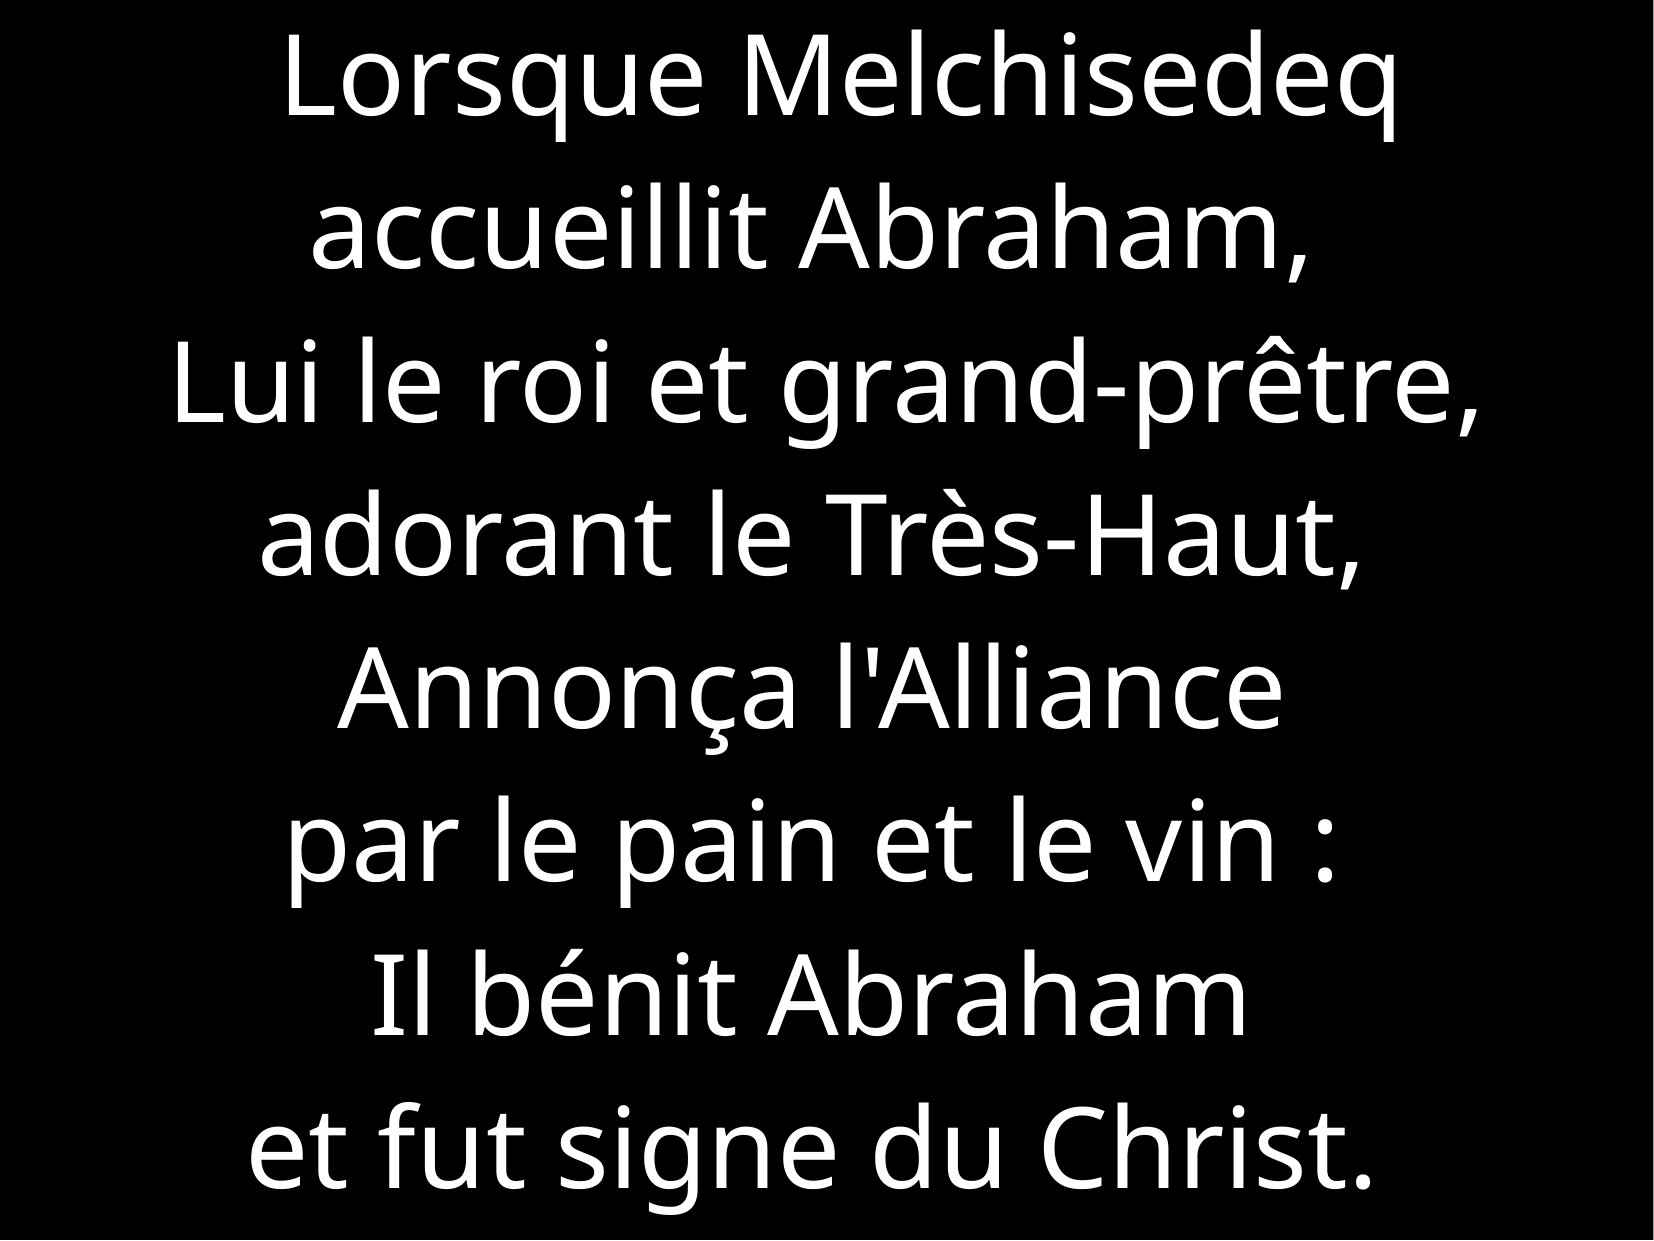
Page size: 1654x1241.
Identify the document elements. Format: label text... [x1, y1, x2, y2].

subtitle Lorsque Melchisedeq accueillit Abraham, Lui le roi et grand-prêtre, adorant le Très-Haut, Annonça l'Alliance par le pain et le vin : Il bénit Abraham et fut signe du Christ. [23, 0, 1630, 1236]
